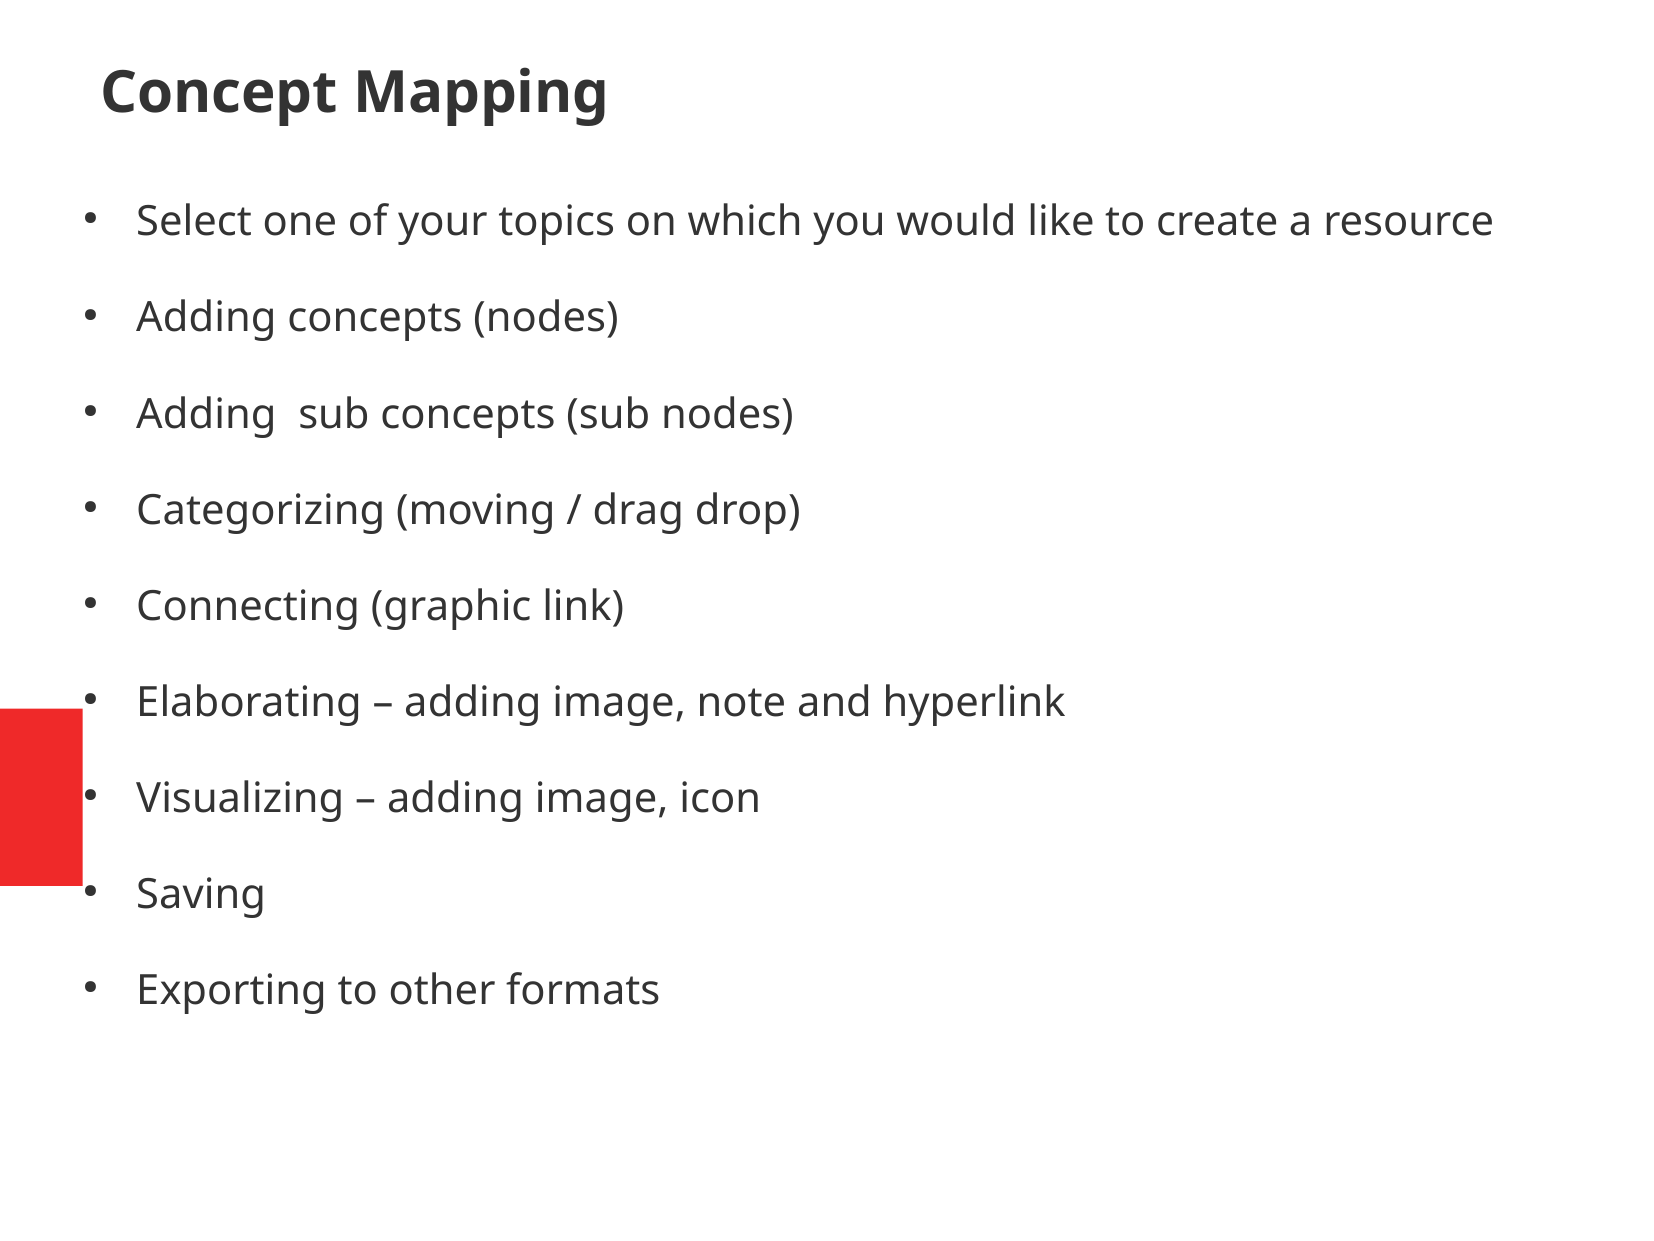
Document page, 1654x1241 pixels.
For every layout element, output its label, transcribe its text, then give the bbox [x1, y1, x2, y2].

list Select one of your topics on which you would like to create a resource Adding concepts (nodes) Adding sub concepts (sub nodes) Categorizing (moving / drag drop) Connecting (graphic link) Elaborating – adding image, note and hyperlink Visualizing – adding image, icon Saving Exporting to other formats [65, 190, 1538, 1196]
title Concept Mapping [100, 11, 1506, 169]
